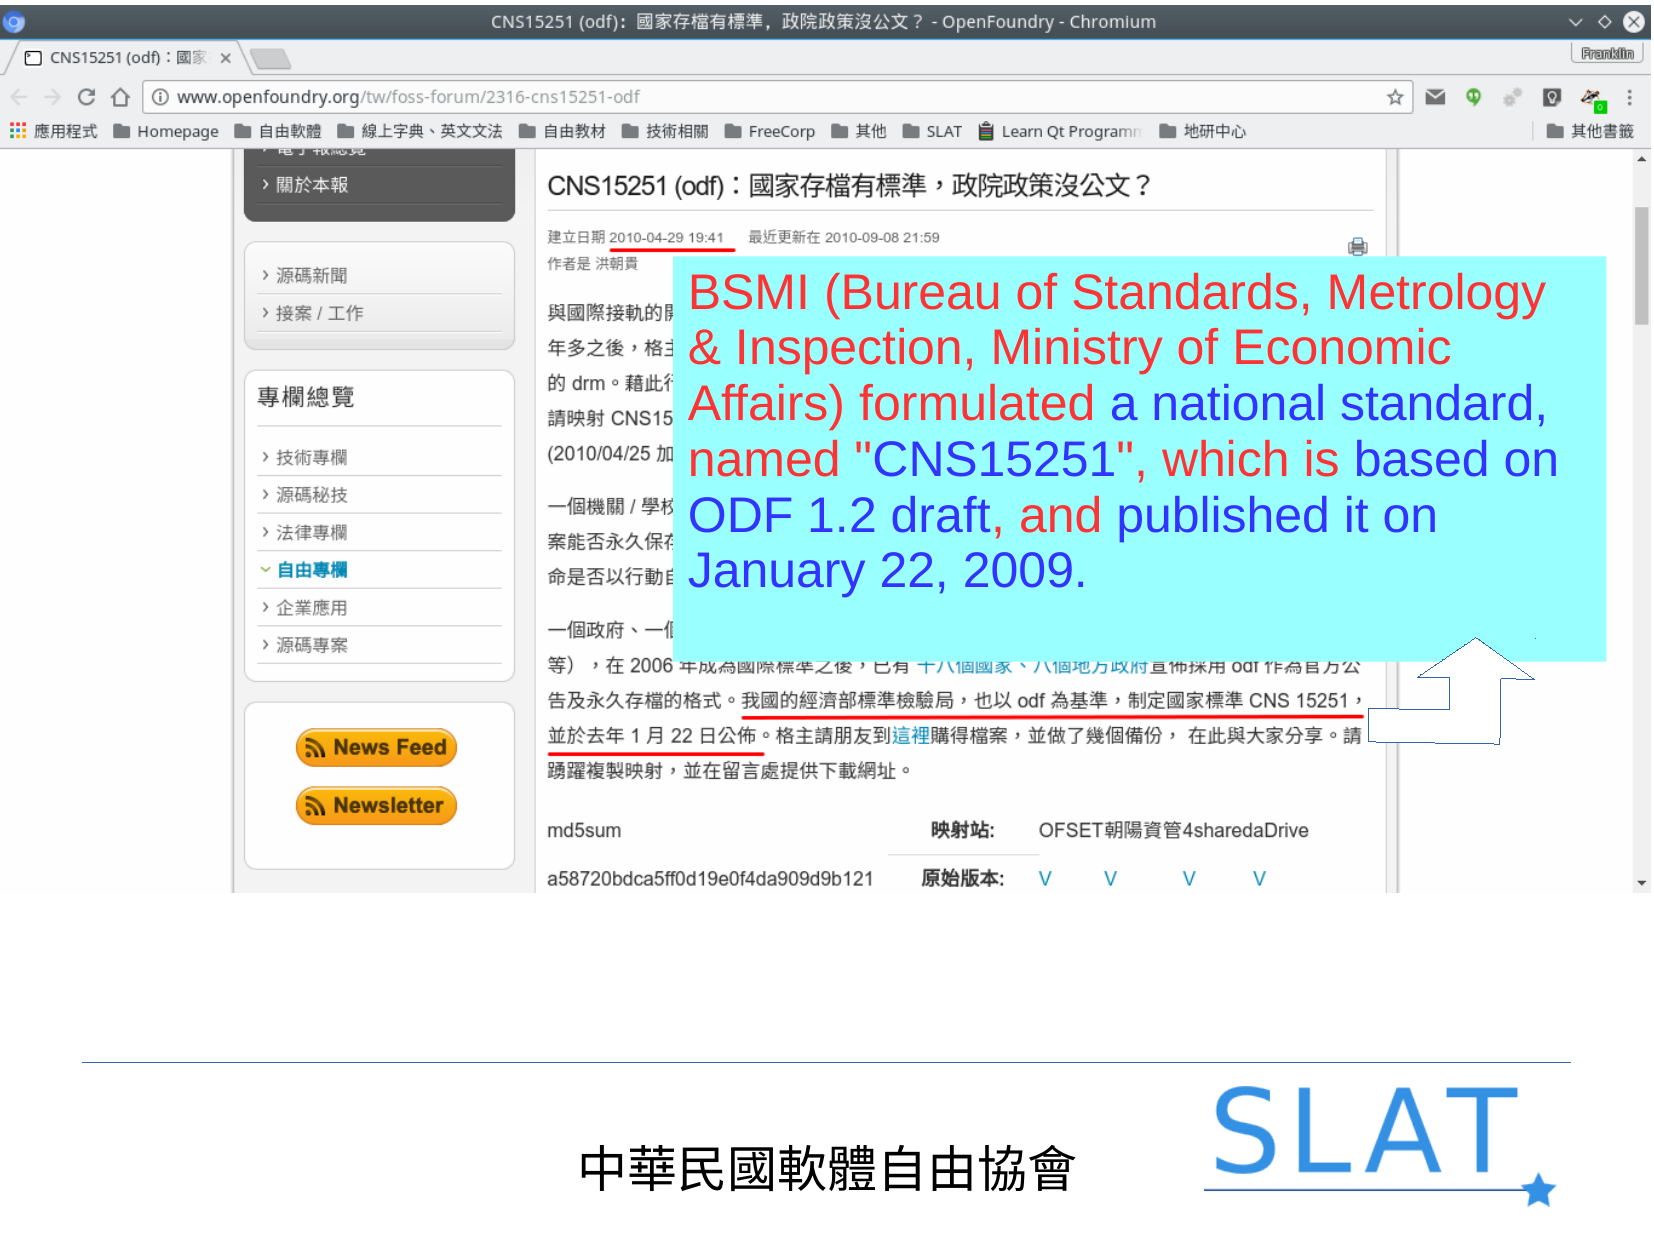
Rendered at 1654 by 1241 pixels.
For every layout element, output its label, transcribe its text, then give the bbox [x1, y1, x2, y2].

text_box [1368, 637, 1535, 745]
text_box BSMI (Bureau of Standards, Metrology & Inspection, Ministry of Economic Affairs) formulated a national standard, named "CNS15251", which is based on ODF 1.2 draft, and published it on January 22, 2009. [673, 256, 1607, 662]
picture [1204, 1086, 1557, 1207]
picture [0, 5, 1651, 893]
